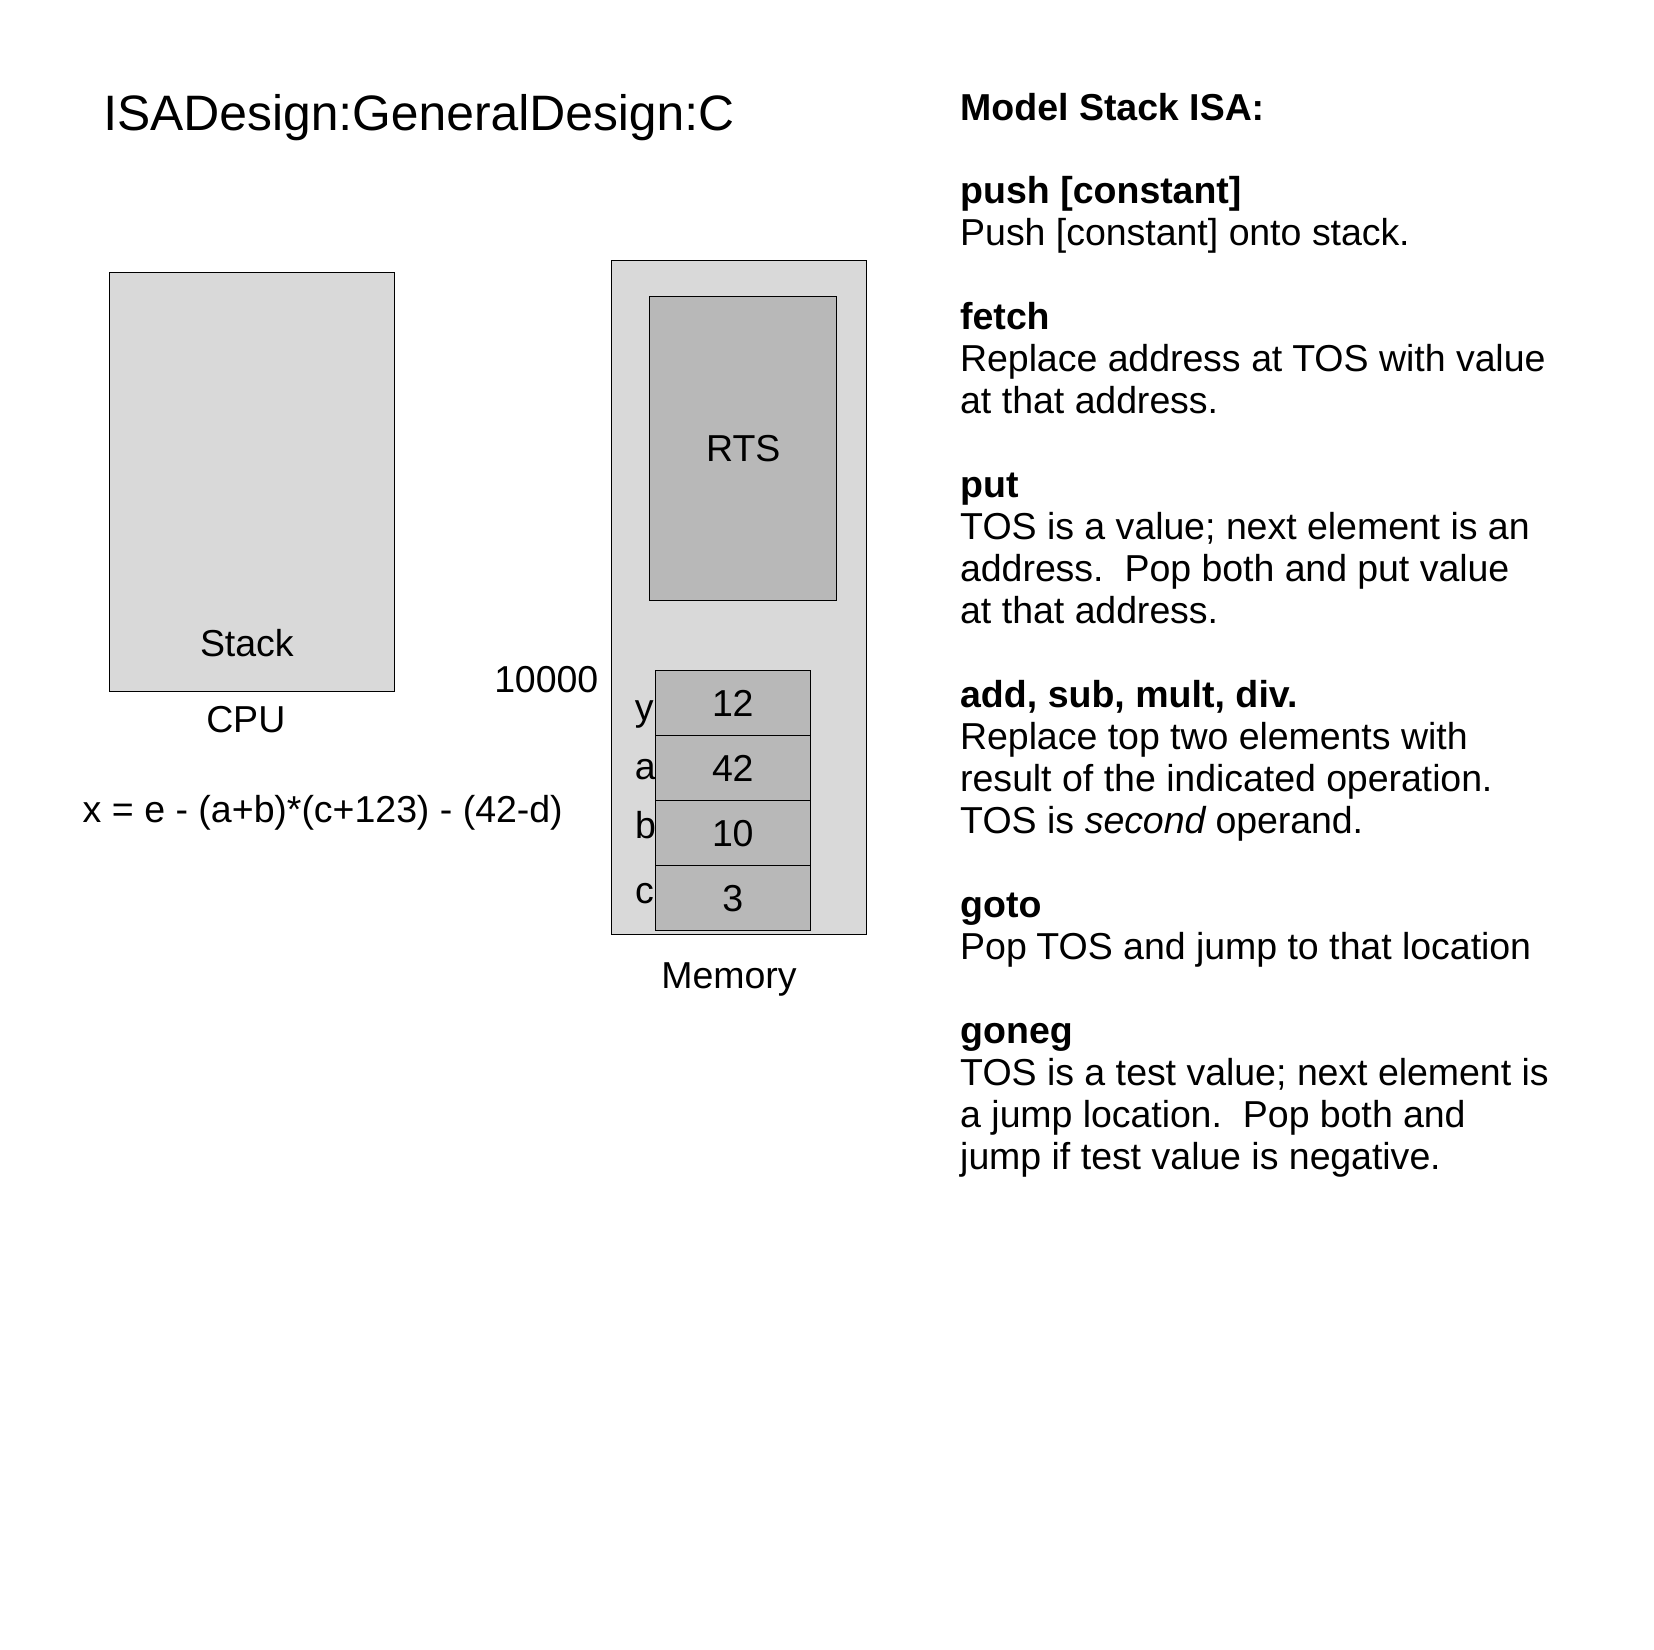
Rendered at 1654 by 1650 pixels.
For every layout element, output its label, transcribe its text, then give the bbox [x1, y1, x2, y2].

text_box Model Stack ISA: push [constant] Push [constant] onto stack. fetch Replace address at TOS with value at that address. put TOS is a value; next element is an address. Pop both and put value at that address. add, sub, mult, div. Replace top two elements with result of the indicated operation. TOS is second operand. goto Pop TOS and jump to that location goneg TOS is a test value; next element is a jump location. Pop both and jump if test value is negative. [945, 78, 1571, 1288]
text_box 10 [655, 800, 811, 865]
text_box a [620, 737, 671, 795]
text_box 12 [655, 670, 811, 735]
text_box c [620, 861, 669, 919]
text_box RTS [649, 296, 837, 601]
text_box 42 [655, 735, 811, 800]
text_box CPU [191, 691, 301, 749]
text_box Memory [646, 946, 812, 1004]
text_box b [620, 796, 671, 854]
text_box [611, 260, 867, 935]
text_box Stack [185, 615, 309, 673]
text_box 3 [655, 865, 811, 931]
text_box [109, 272, 395, 692]
text_box 10000 [479, 650, 613, 708]
text_box ISADesign:GeneralDesign:C [88, 78, 945, 166]
text_box x = e - (a+b)*(c+123) - (42-d) [67, 780, 578, 838]
text_box y [620, 678, 668, 736]
